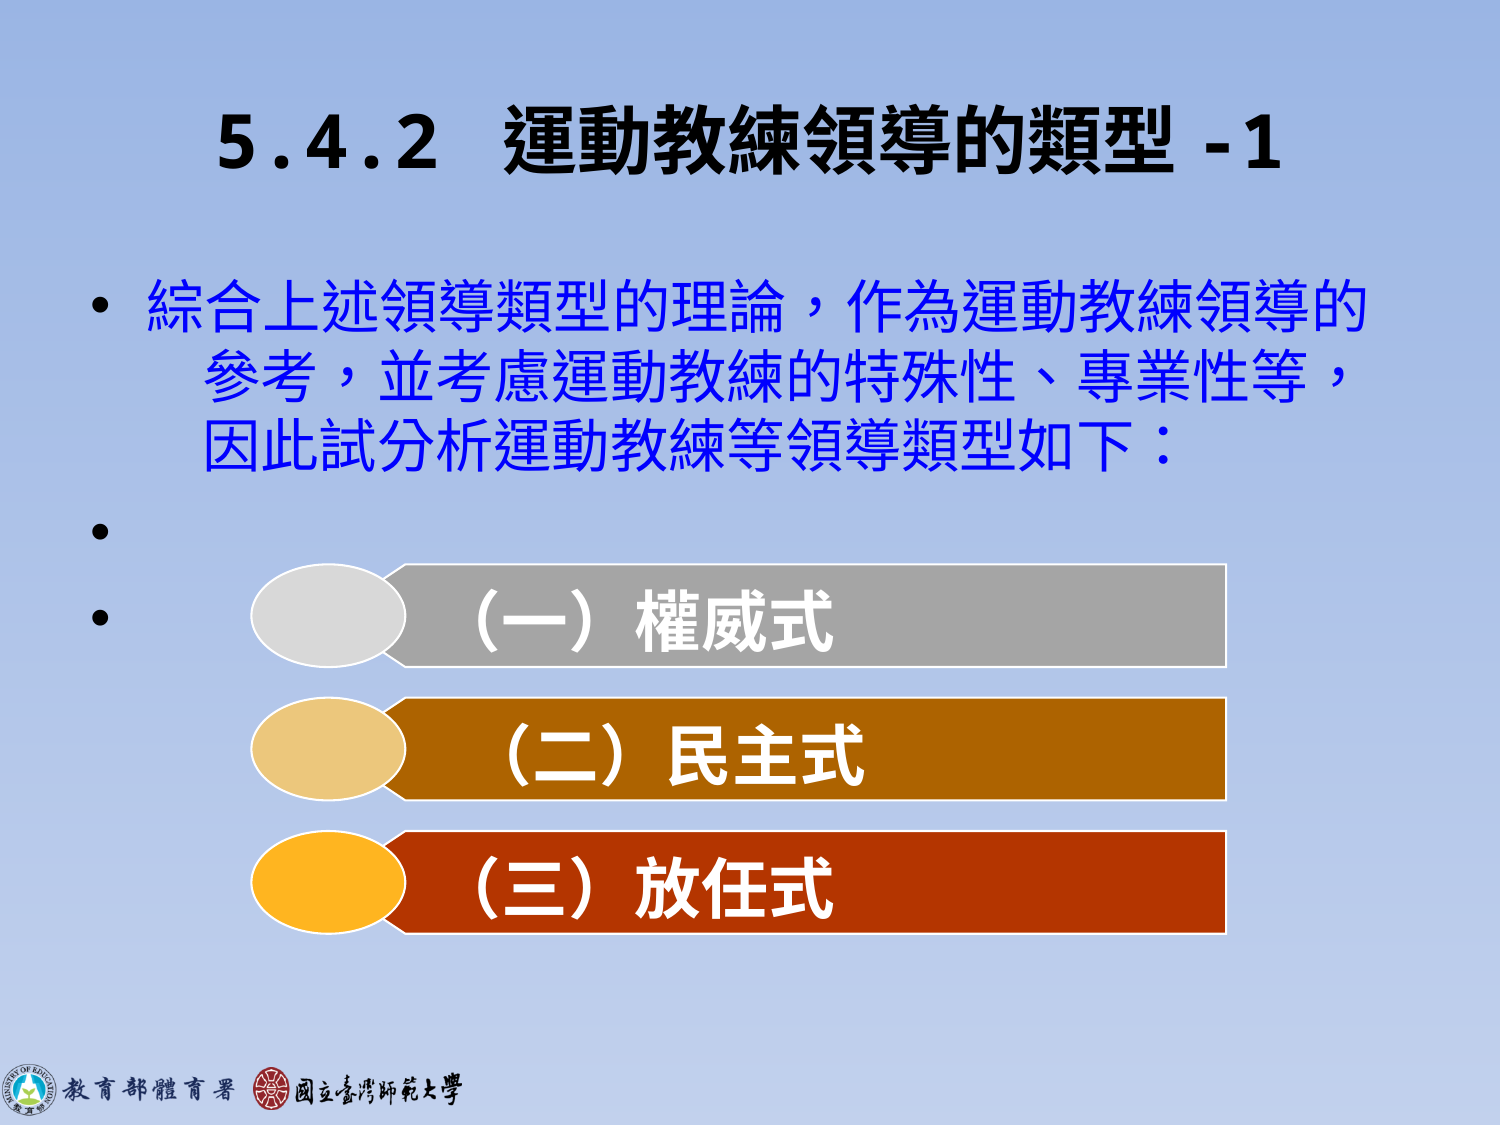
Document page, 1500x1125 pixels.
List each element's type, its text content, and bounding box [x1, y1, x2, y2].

text_box （一）權威式 [383, 564, 1227, 668]
text_box [251, 831, 406, 934]
title 5.4.2 運動教練領導的類型-1 [75, 45, 1426, 233]
text_box （二）民主式 [383, 697, 1227, 801]
list 綜合上述領導類型的理論，作為運動教練領導的參考，並考慮運動教練的特殊性、專業性等，因此試分析運動教練等領導類型如下： [75, 262, 1426, 1005]
text_box [251, 564, 406, 668]
text_box （三）放任式 [383, 831, 1227, 934]
text_box [251, 697, 406, 801]
